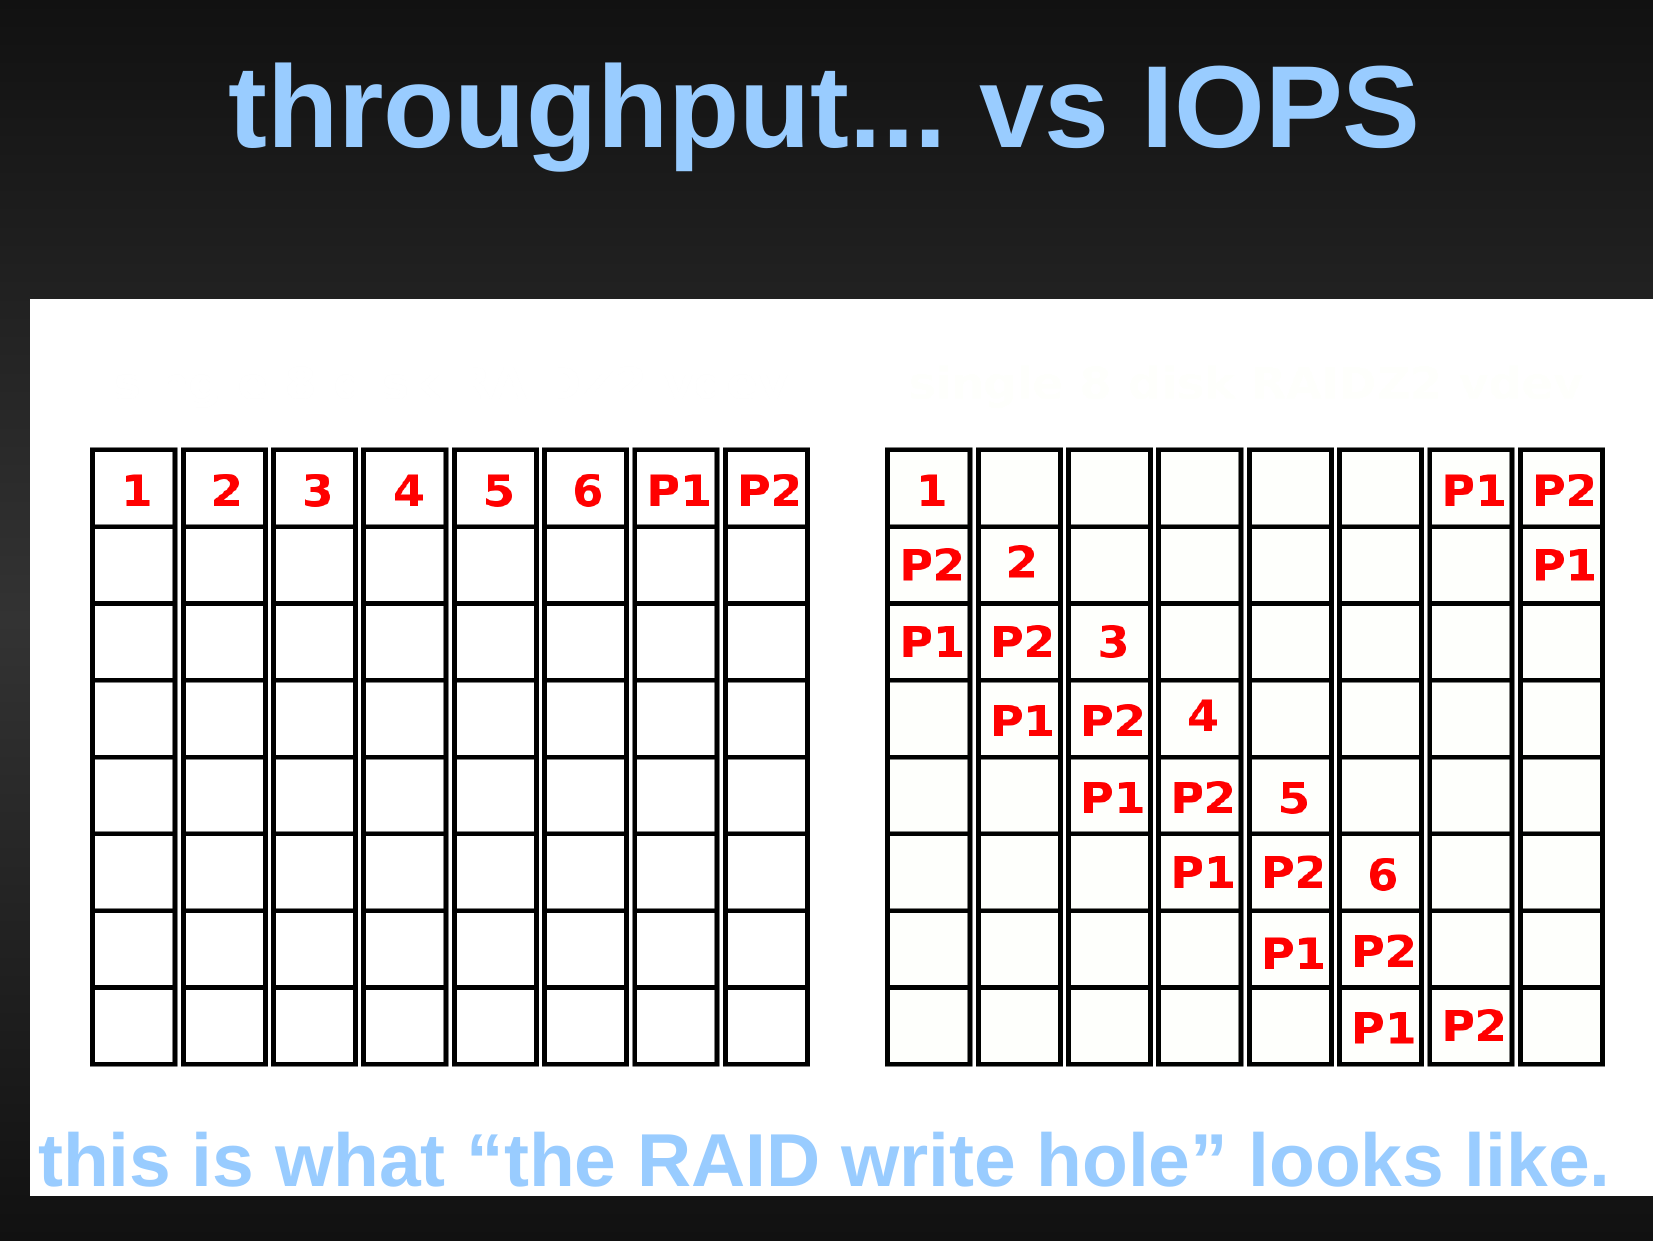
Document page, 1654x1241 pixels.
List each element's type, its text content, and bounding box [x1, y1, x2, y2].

picture [30, 299, 1653, 1196]
title this is what “the RAID write hole” looks like. [0, 1080, 1651, 1241]
title throughput... vs IOPS [0, 2, 1651, 211]
